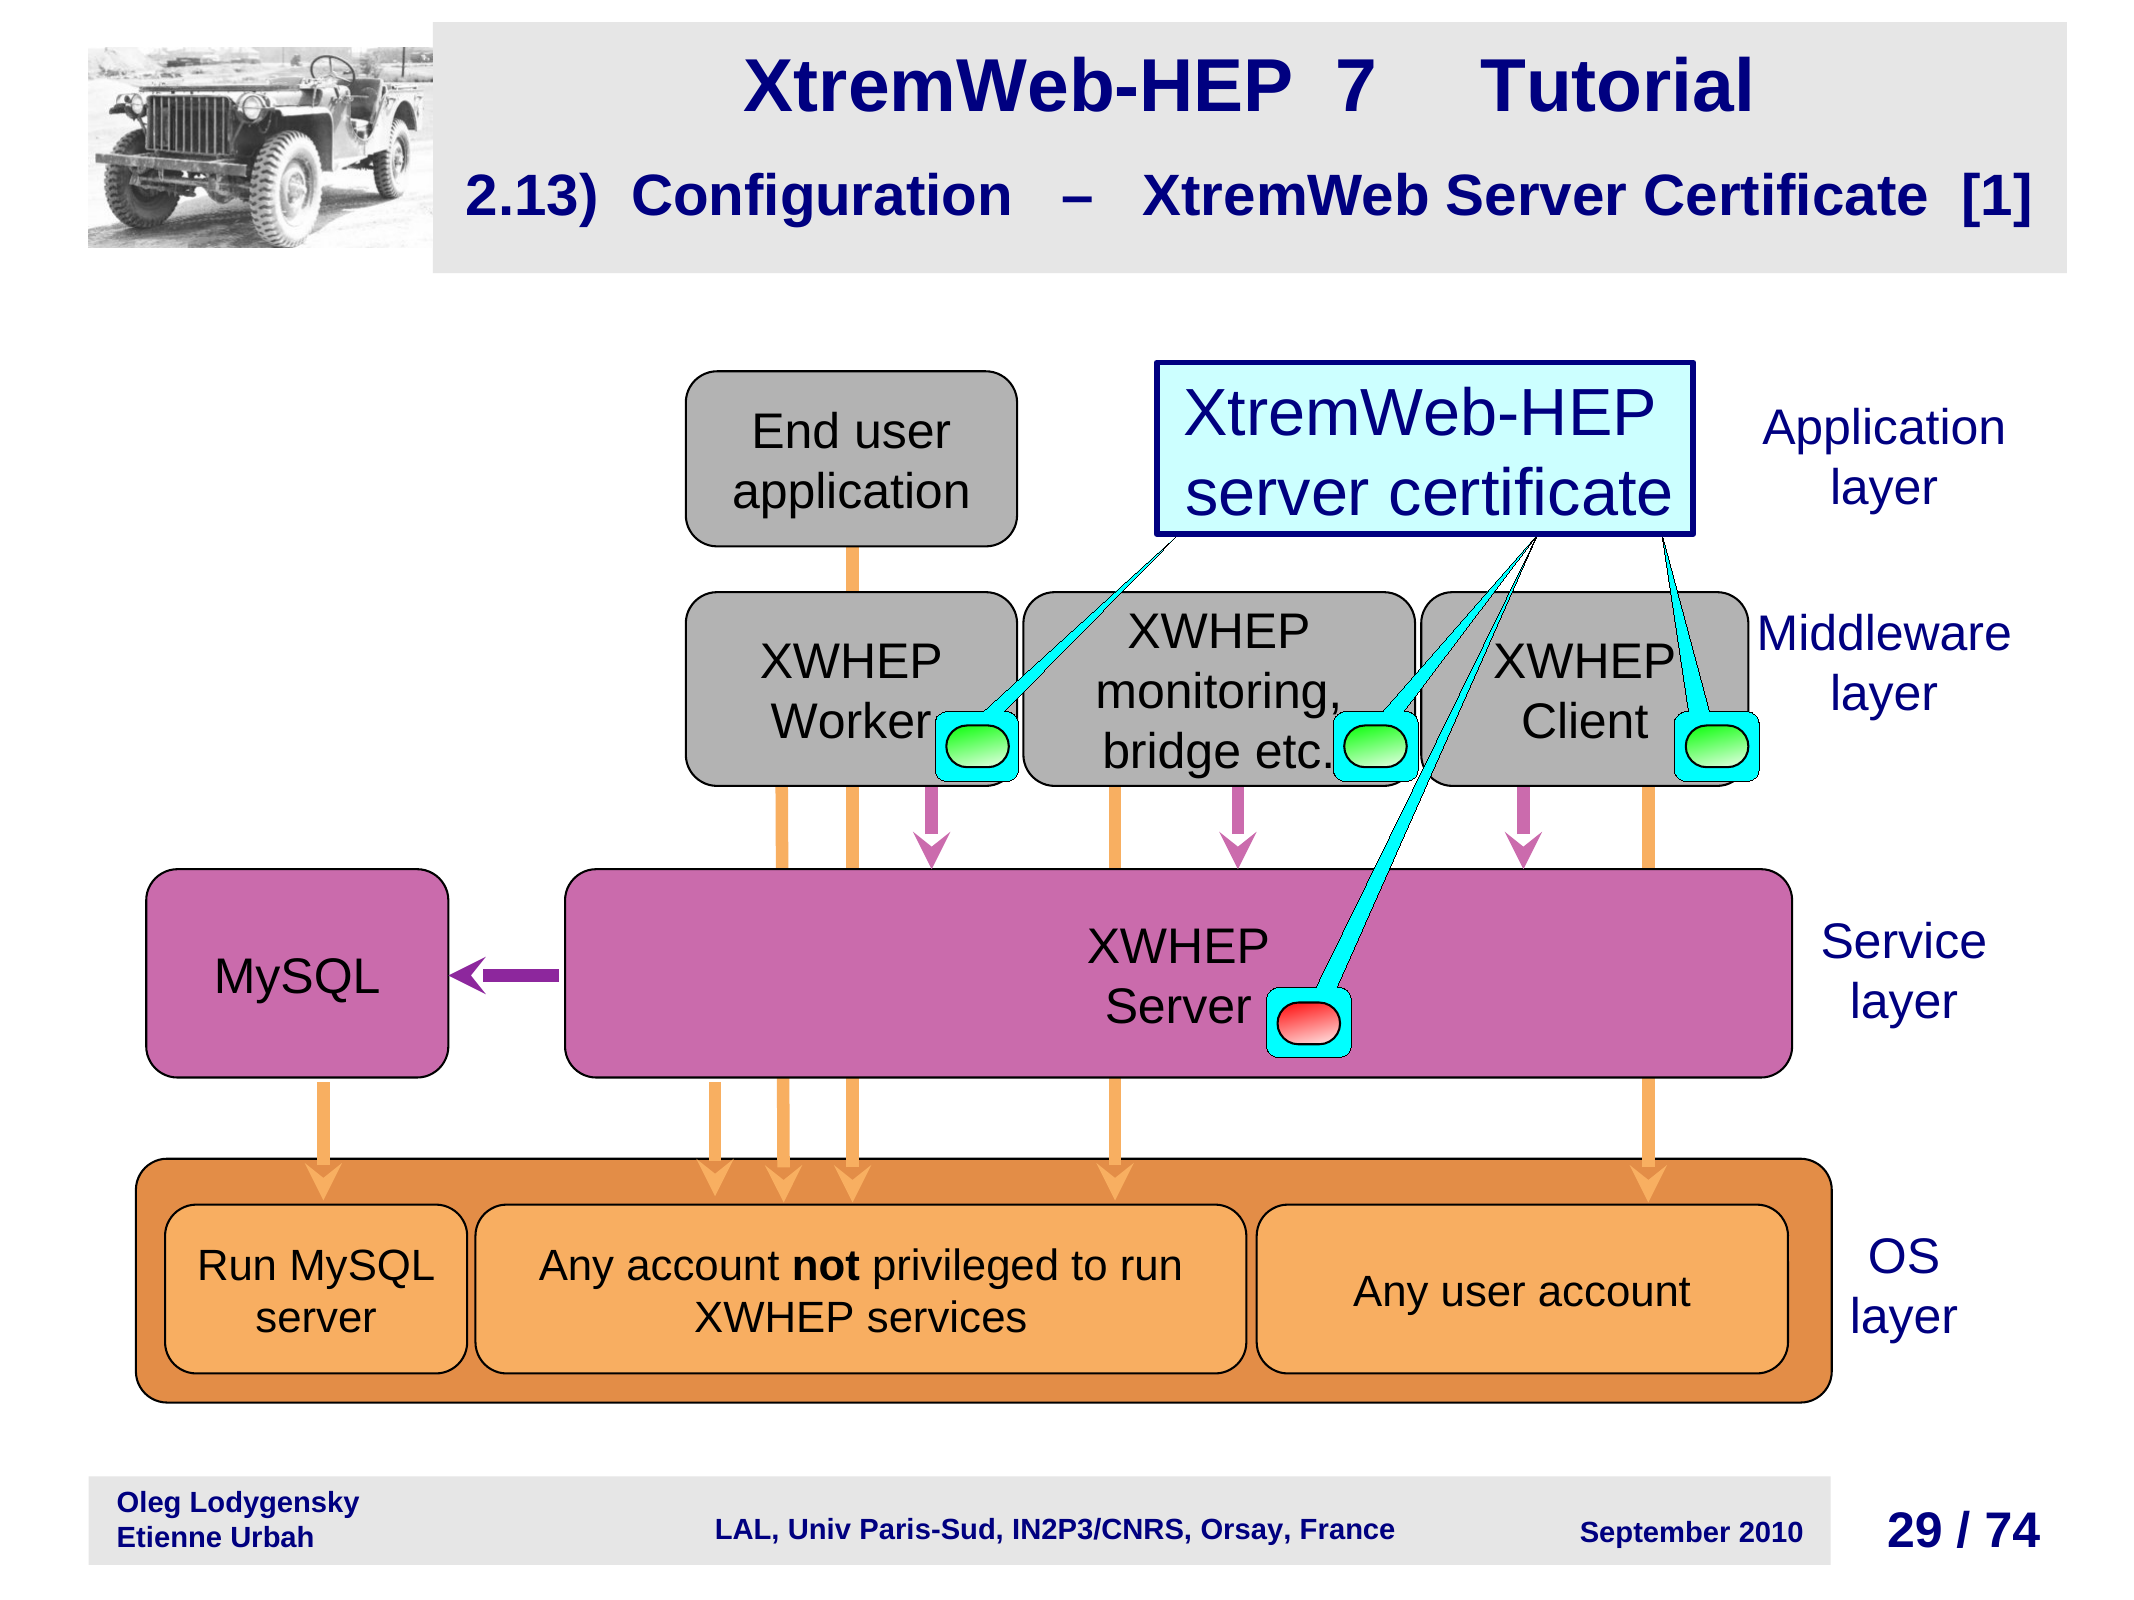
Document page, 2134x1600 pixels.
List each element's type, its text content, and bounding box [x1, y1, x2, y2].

text_box XWHEP Client [1421, 592, 1486, 666]
text_box Any user account [1256, 1204, 1789, 1374]
text_box Any account not privileged to run XWHEP services [475, 1204, 1247, 1374]
text_box XWHEP monitoring, bridge etc. [1023, 592, 1113, 674]
text_box [1661, 534, 1760, 782]
text_box XWHEP Worker [685, 592, 1018, 786]
text_box [135, 1158, 1832, 1403]
text_box XWHEP Server [565, 869, 1793, 1078]
text_box Service layer [1811, 908, 1997, 1029]
picture [88, 47, 433, 248]
title 2.13) Configuration – XtremWeb Server Certificate [1] [442, 118, 2067, 266]
text_box OS layer [1840, 1223, 1968, 1344]
text_box [697, 1158, 733, 1172]
text_box Middleware layer [1739, 600, 2038, 732]
text_box XWHEP Client [1431, 592, 1733, 786]
text_box XWHEP Client [1678, 592, 1749, 711]
text_box [935, 536, 1177, 782]
text_box Run MySQL server [165, 1204, 468, 1374]
text_box XtremWeb-HEP server certificate [1156, 362, 1694, 534]
text_box Application layer [1731, 394, 2038, 526]
text_box XWHEP Client [1421, 592, 1508, 766]
text_box [1266, 534, 1538, 1058]
text_box MySQL [146, 869, 449, 1078]
text_box End user application [685, 371, 1018, 547]
text_box XWHEP monitoring, bridge etc. [1023, 592, 1416, 786]
